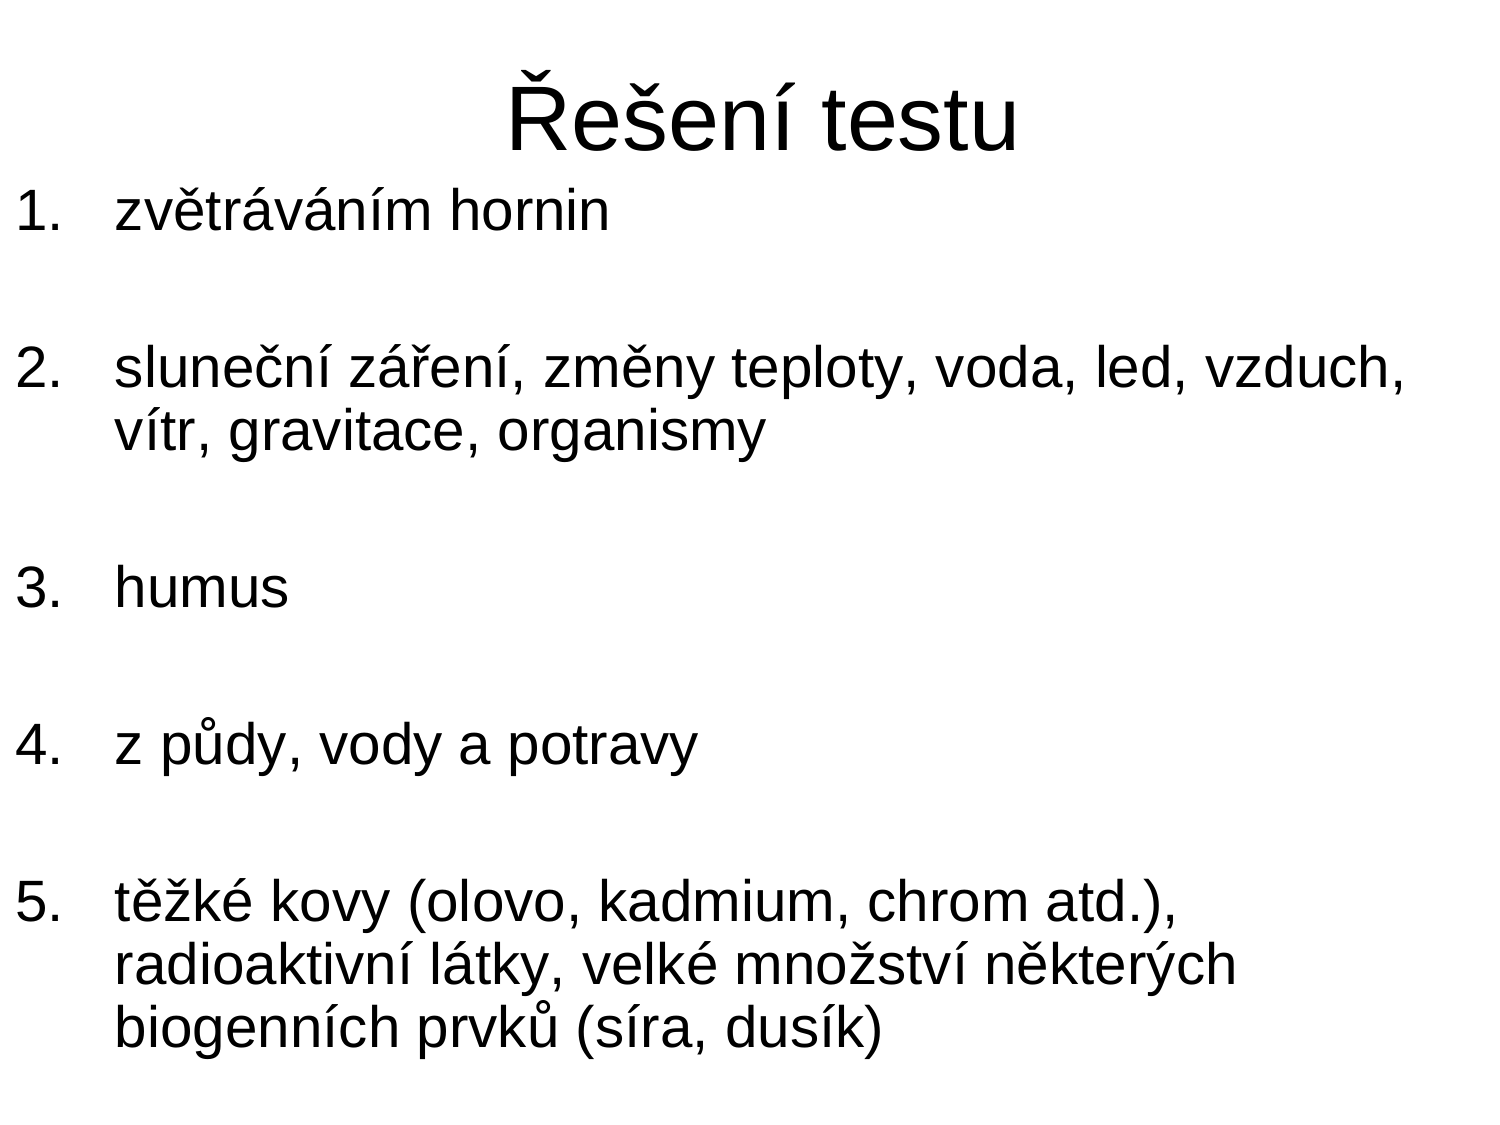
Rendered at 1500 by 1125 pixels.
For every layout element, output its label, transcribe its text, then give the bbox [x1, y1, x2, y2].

title Řešení testu [88, 31, 1439, 172]
list zvětráváním hornin sluneční záření, změny teploty, voda, led, vzduch, vítr, gravitace, organismy humus z půdy, vody a potravy těžké kovy (olovo, kadmium, chrom atd.), radioaktivní látky, velké množství některých biogenních prvků (síra, dusík) [0, 172, 1500, 1125]
